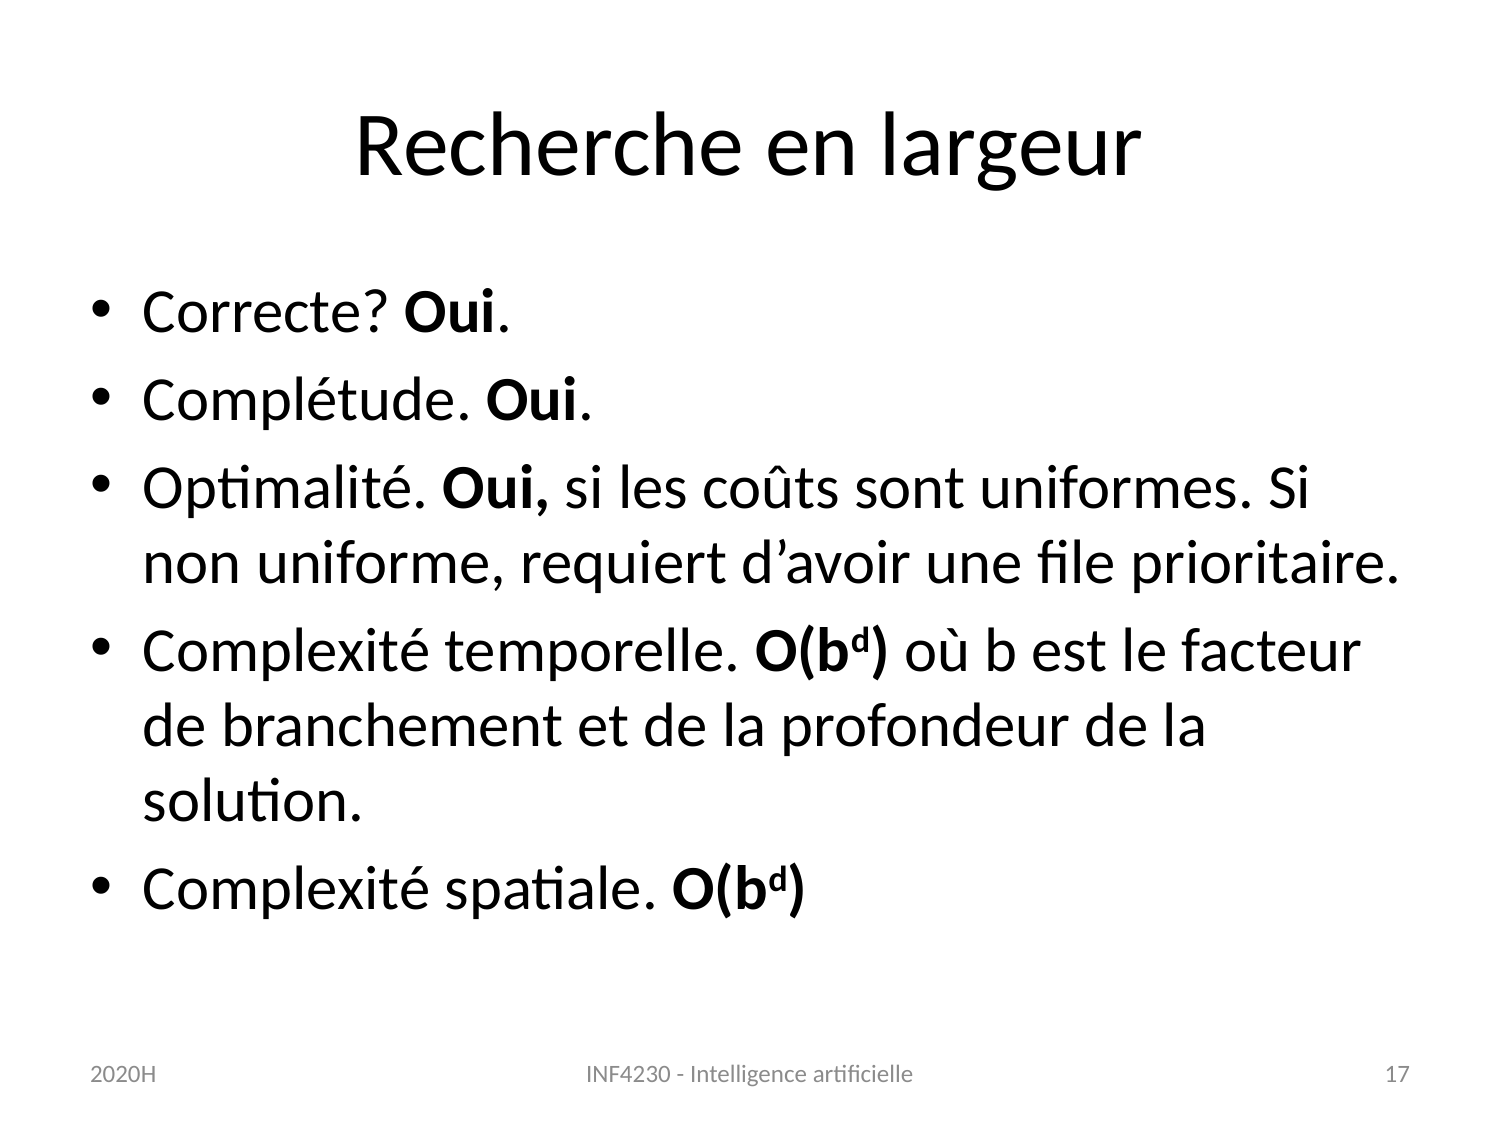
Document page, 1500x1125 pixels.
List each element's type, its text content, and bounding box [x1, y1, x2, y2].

title Recherche en largeur [75, 45, 1425, 233]
footer INF4230 - Intelligence artificielle [512, 1042, 988, 1103]
slide_number <numéro> [1074, 1042, 1425, 1103]
list Correcte? Oui. Complétude. Oui. Optimalité. Oui, si les coûts sont uniformes. Si non uniforme, requiert d’avoir une file prioritaire. Complexité temporelle. O(bd) où b est le facteur de branchement et de la profondeur de la solution. Complexité spatiale. O(bd) [75, 262, 1425, 1005]
slide_number 2020H [75, 1042, 425, 1103]
